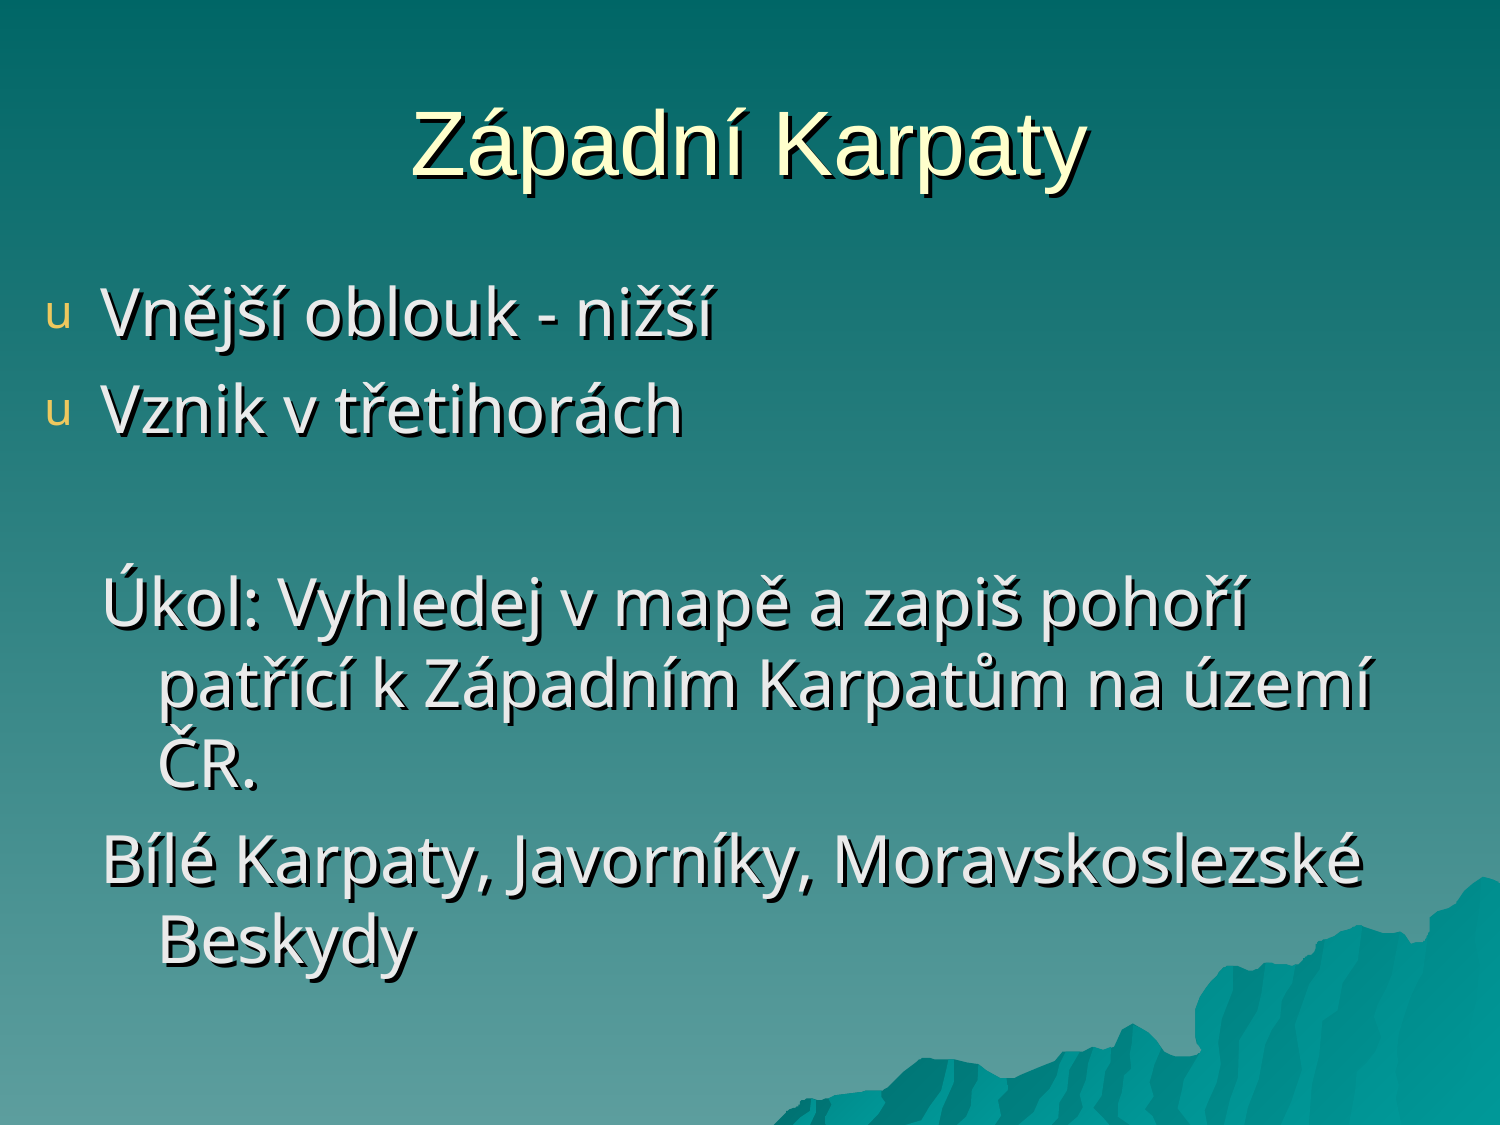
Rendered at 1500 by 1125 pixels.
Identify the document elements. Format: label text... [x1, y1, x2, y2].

title Západní Karpaty [75, 45, 1426, 233]
list Vnější oblouk - nižší Vznik v třetihorách Úkol: Vyhledej v mapě a zapiš pohoří patřící k Západním Karpatům na území ČR. Bílé Karpaty, Javorníky, Moravskoslezské Beskydy [29, 262, 1471, 1006]
